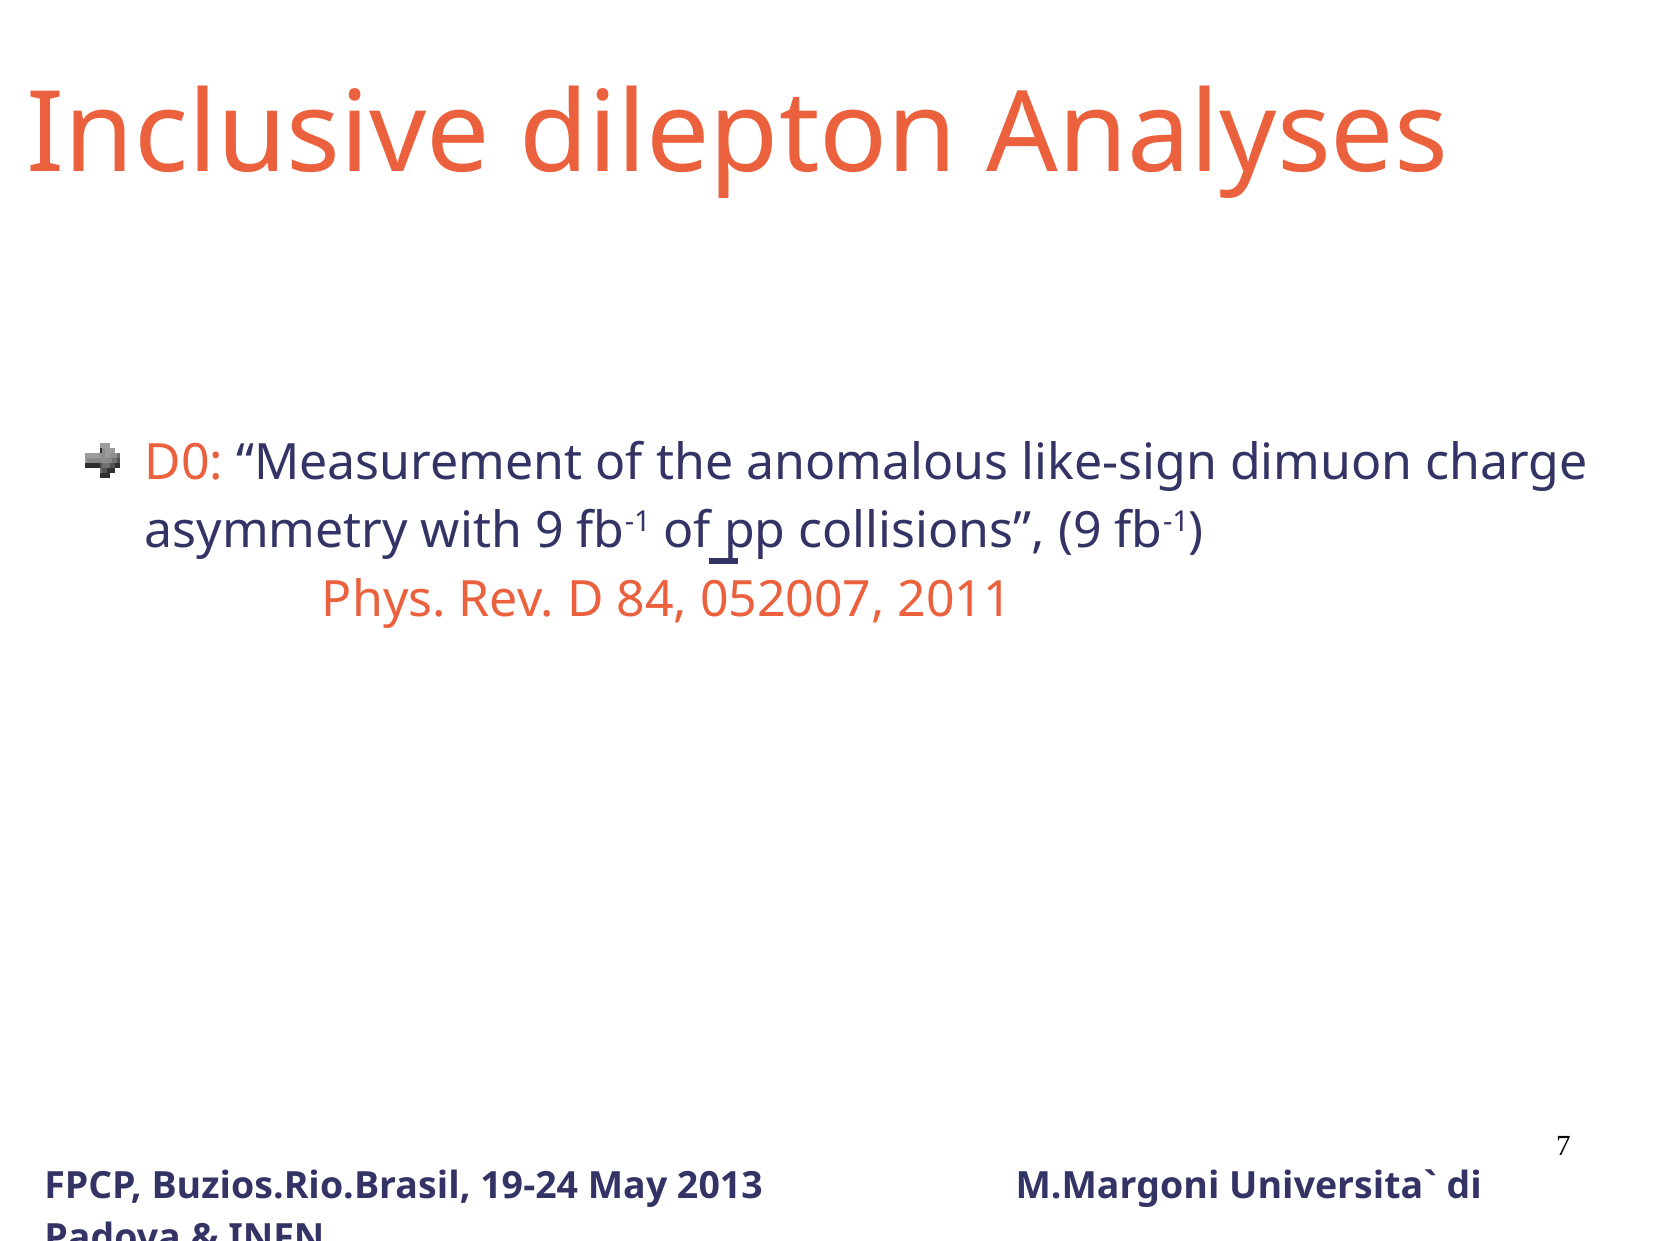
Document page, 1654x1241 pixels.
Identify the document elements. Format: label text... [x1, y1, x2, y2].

text_box FPCP, Buzios.Rio.Brasil, 19-24 May 2013 M.Margoni Universita` di Padova & INFN [29, 1151, 1625, 1225]
text_box Inclusive dilepton Analyses D0: “Measurement of the anomalous like-sign dimuon charge asymmetry with 9 fb-1 of pp collisions”, (9 fb-1) Phys. Rev. D 84, 052007, 2011 [11, 43, 1642, 879]
